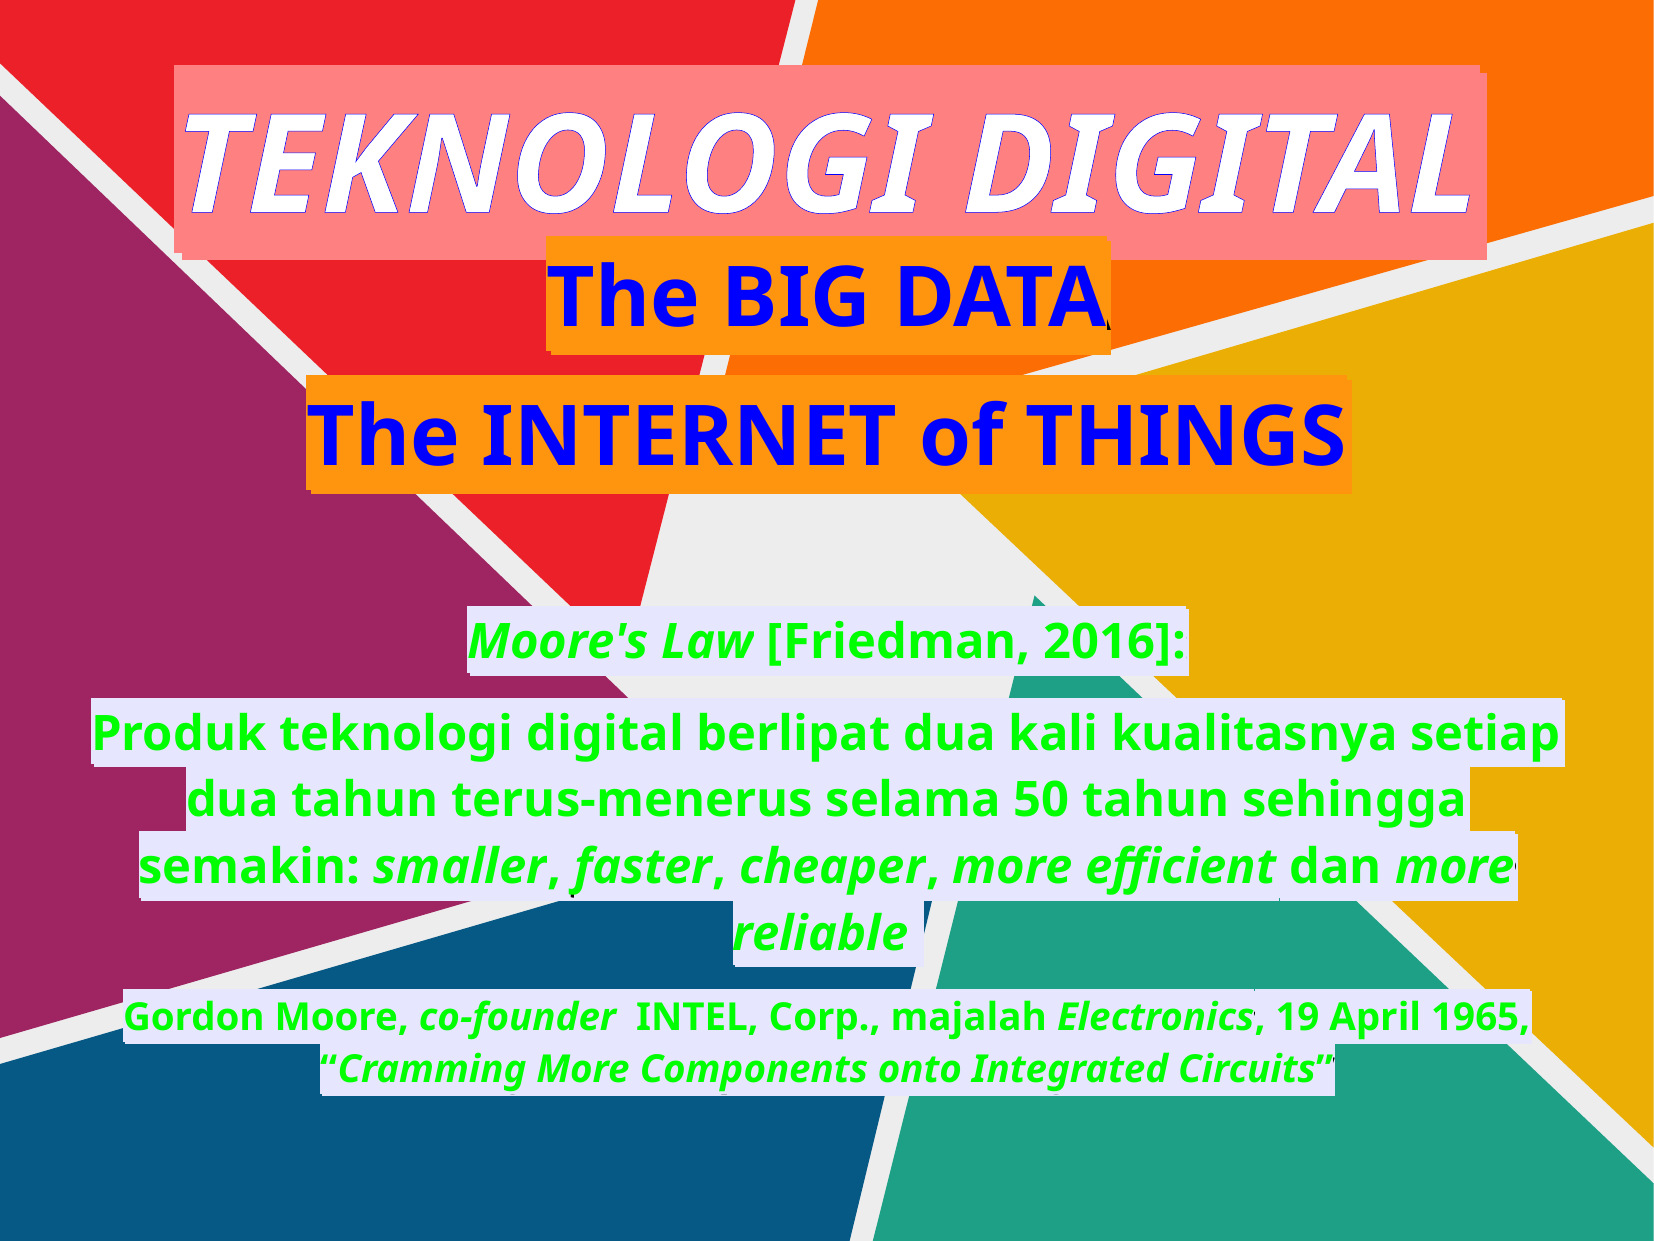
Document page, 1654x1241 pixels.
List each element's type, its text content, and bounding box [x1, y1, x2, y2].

title TEKNOLOGI DIGITAL [82, 55, 1571, 236]
list The BIG DATA The INTERNET of THINGS Moore's Law [Friedman, 2016]: Produk teknologi digital berlipat dua kali kualitasnya setiap dua tahun terus-menerus selama 50 tahun sehingga semakin: smaller, faster, cheaper, more efficient dan more reliable Gordon Moore, co-founder INTEL, Corp., majalah Electronics, 19 April 1965, “Cramming More Components onto Integrated Circuits” [82, 236, 1571, 1103]
